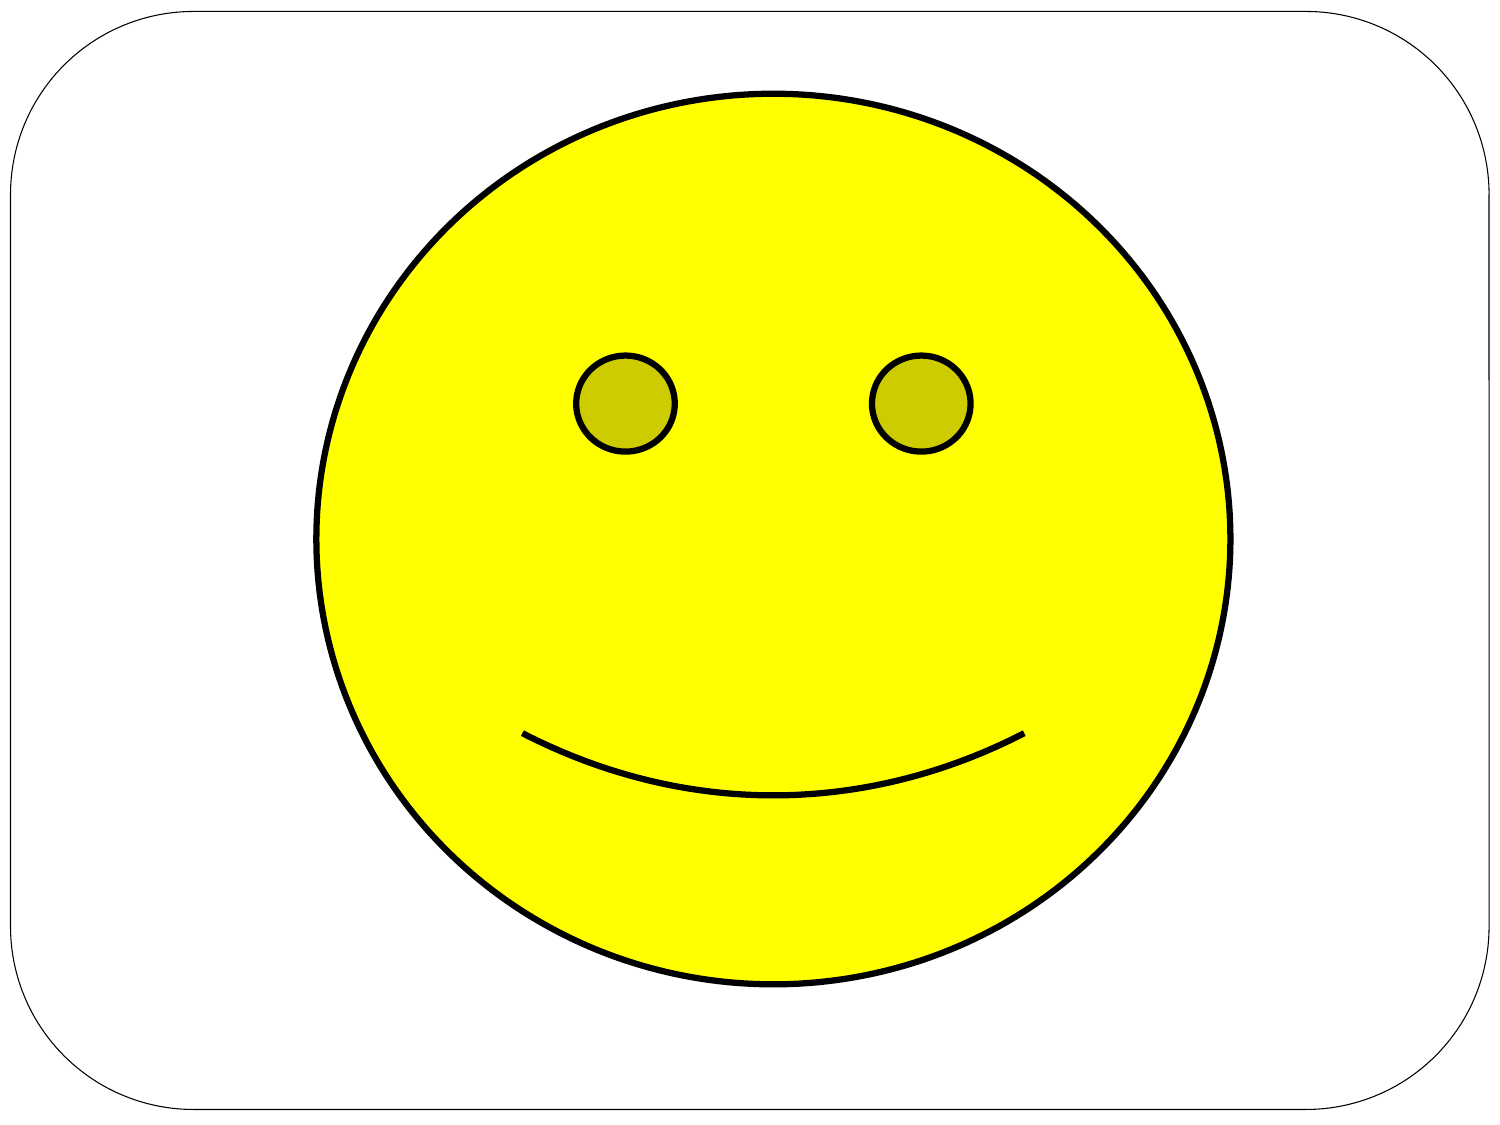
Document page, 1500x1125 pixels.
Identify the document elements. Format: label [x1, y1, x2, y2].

text_box [316, 93, 1231, 985]
